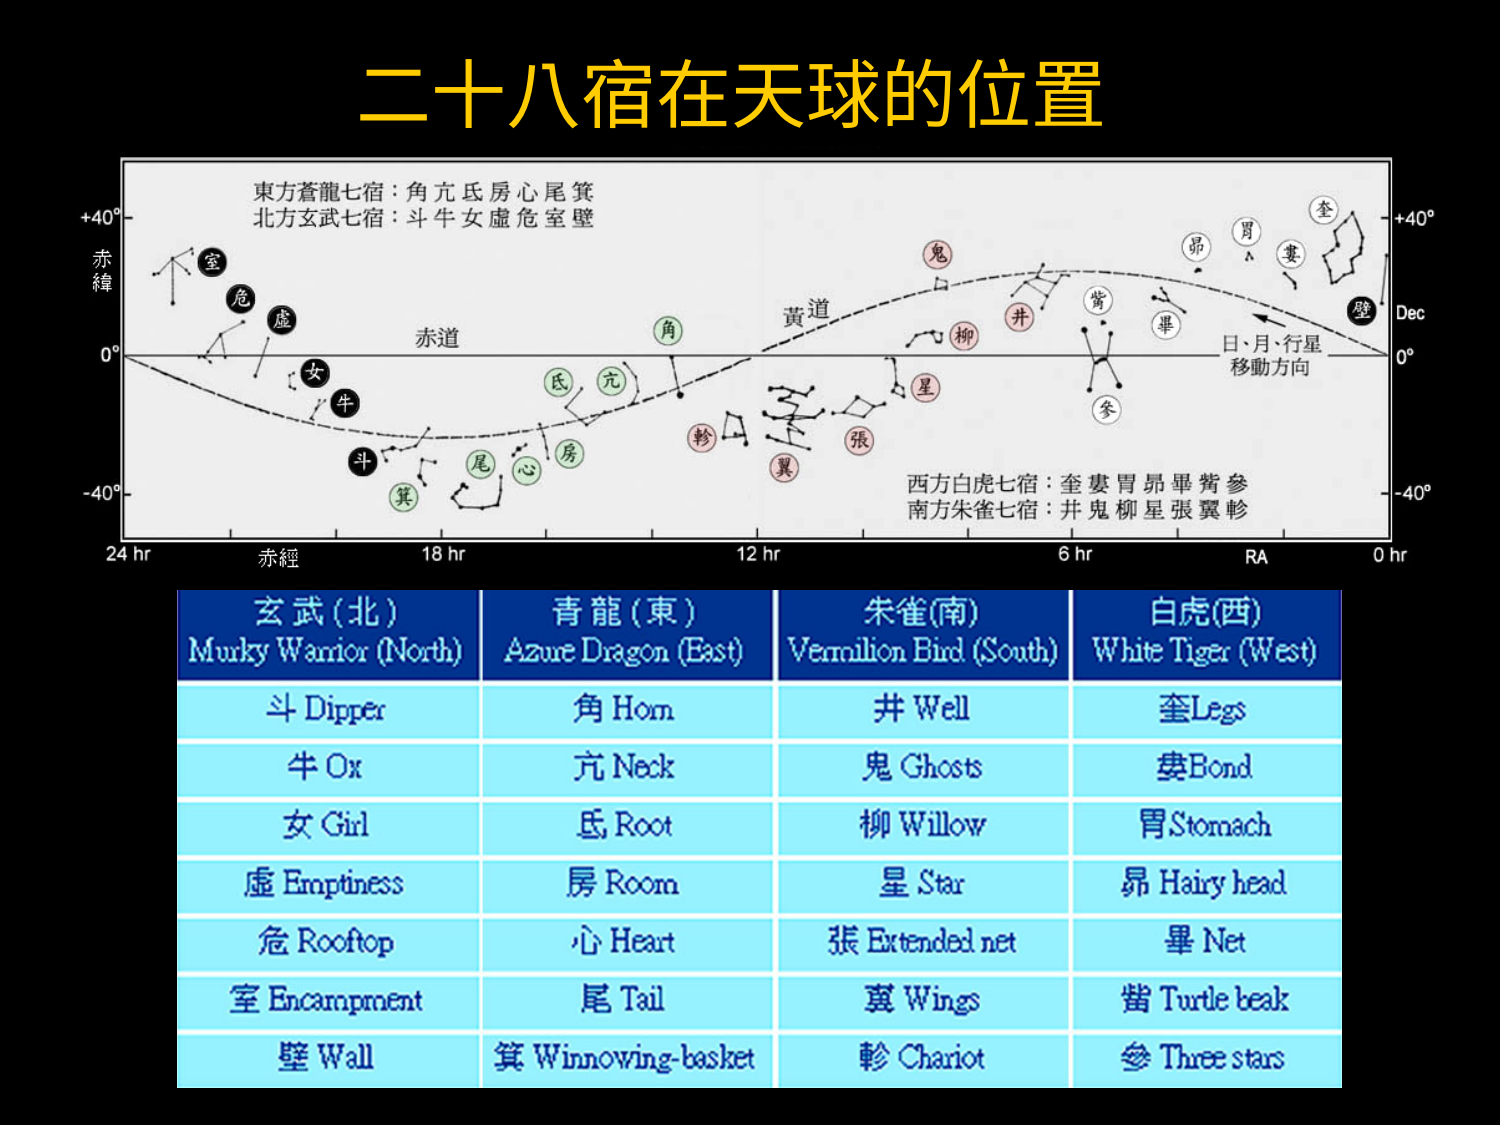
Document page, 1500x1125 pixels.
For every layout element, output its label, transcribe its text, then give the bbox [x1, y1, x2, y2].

text_box 二十八宿在天球的位置 [341, 40, 1152, 146]
picture [77, 100, 1447, 581]
picture [177, 590, 1342, 1089]
